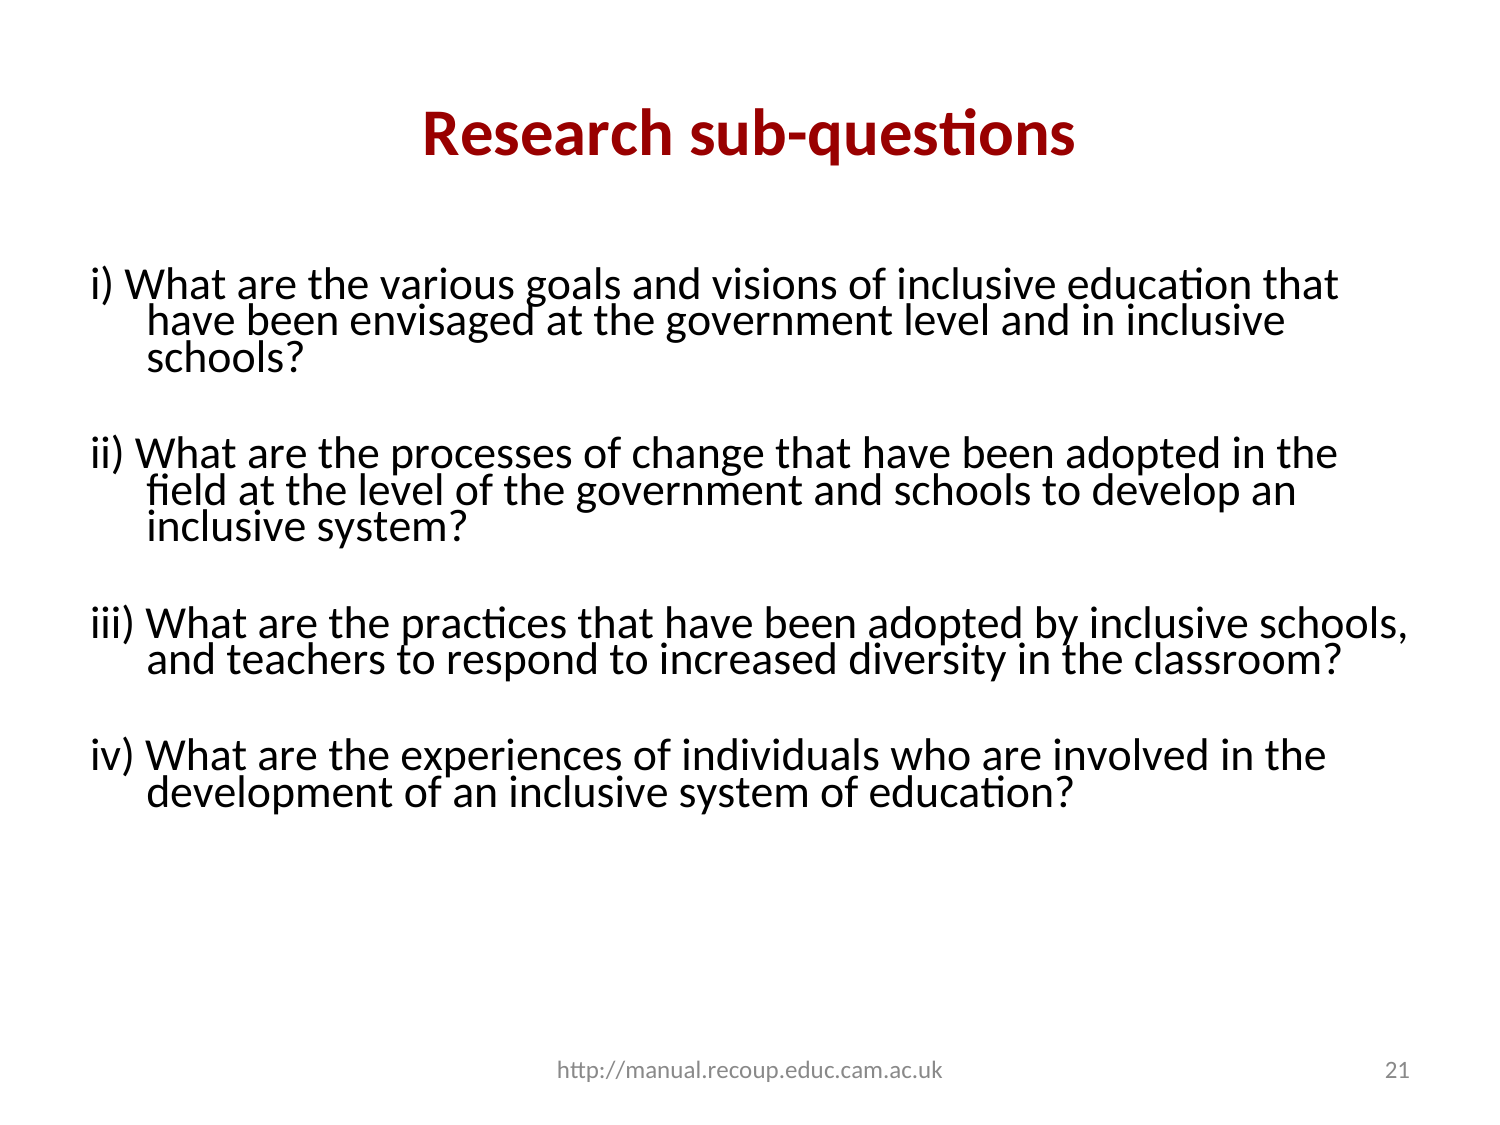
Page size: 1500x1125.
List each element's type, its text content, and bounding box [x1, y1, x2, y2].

list i) What are the various goals and visions of inclusive education that have been envisaged at the government level and in inclusive schools? ii) What are the processes of change that have been adopted in the field at the level of the government and schools to develop an inclusive system? iii) What are the practices that have been adopted by inclusive schools, and teachers to respond to increased diversity in the classroom? iv) What are the experiences of individuals who are involved in the development of an inclusive system of education? [75, 262, 1426, 1006]
title Research sub-questions [75, 45, 1426, 233]
